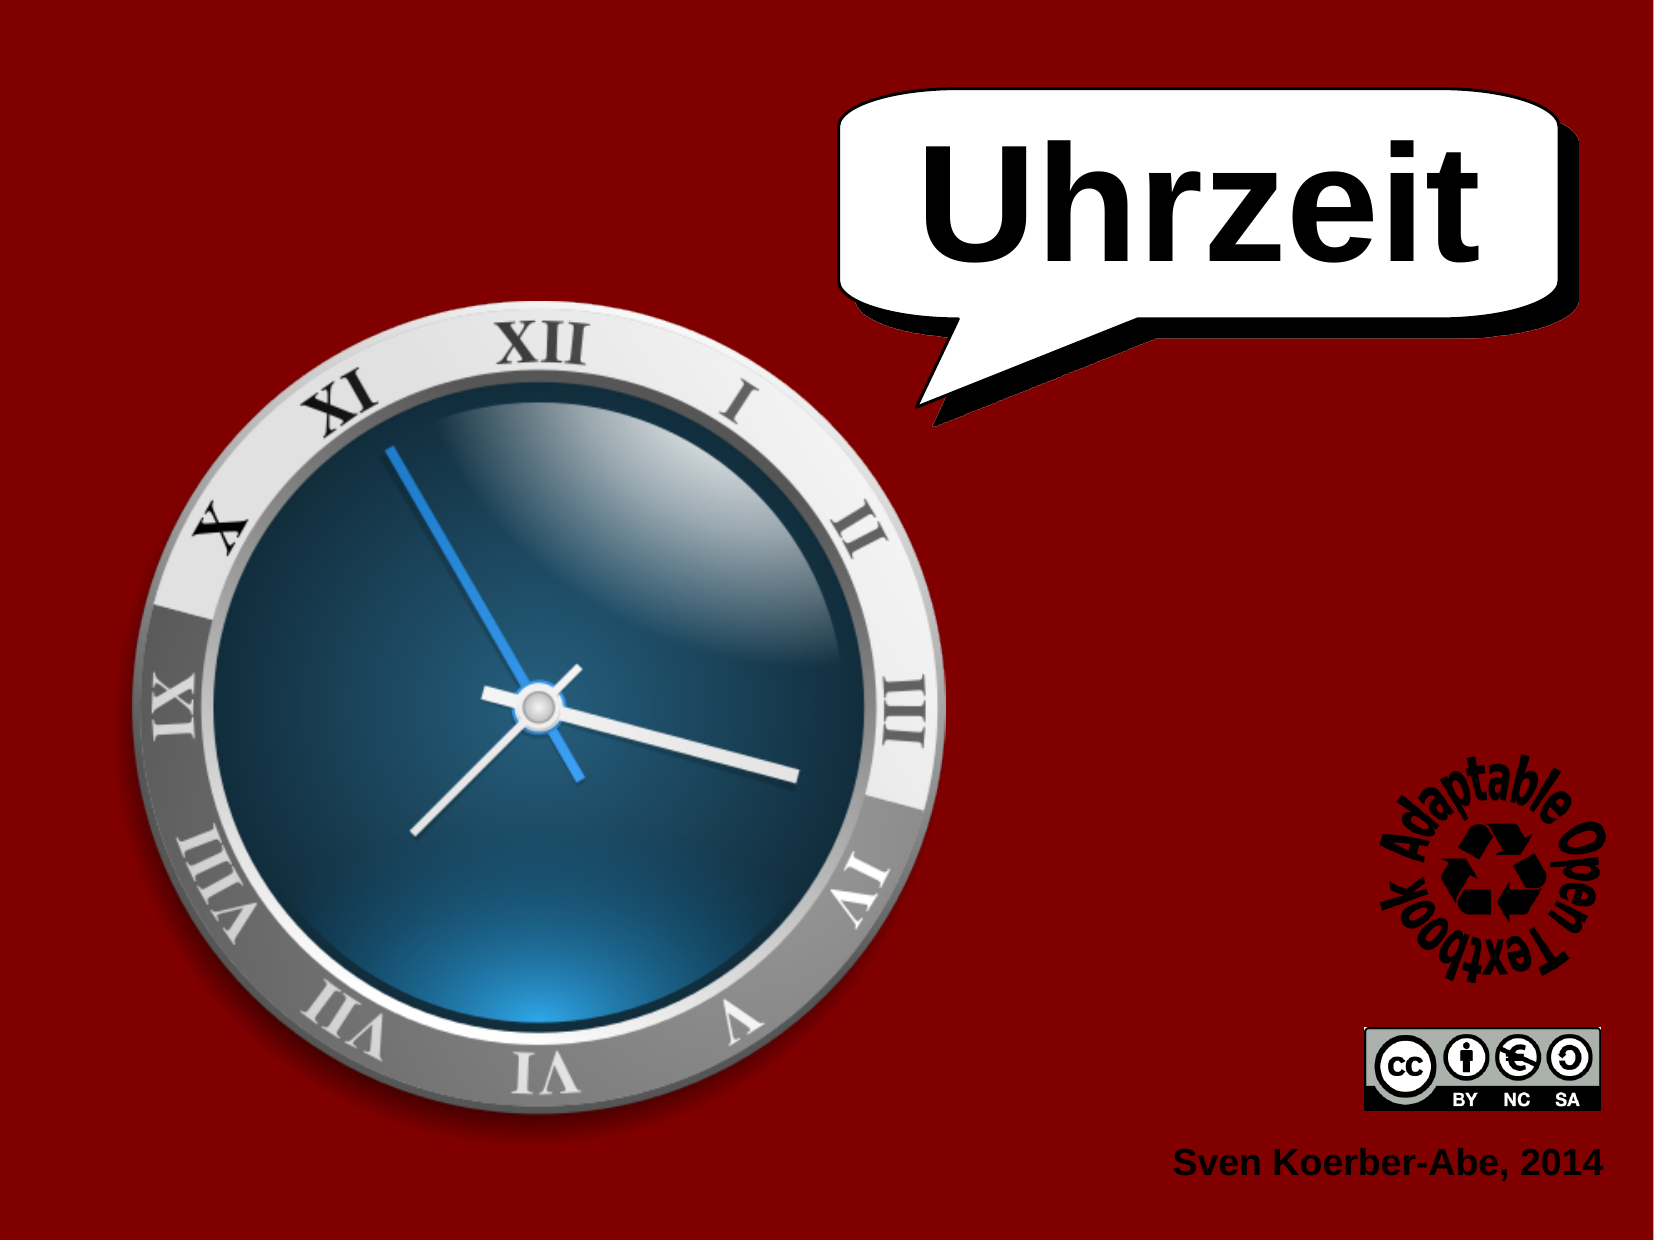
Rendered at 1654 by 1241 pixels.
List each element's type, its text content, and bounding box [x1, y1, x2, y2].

picture [1364, 1027, 1601, 1111]
picture [1375, 751, 1612, 988]
text_box Sven Koerber-Abe, 2014 [1086, 1133, 1619, 1193]
picture [112, 301, 946, 1147]
text_box Uhrzeit [838, 88, 1560, 396]
